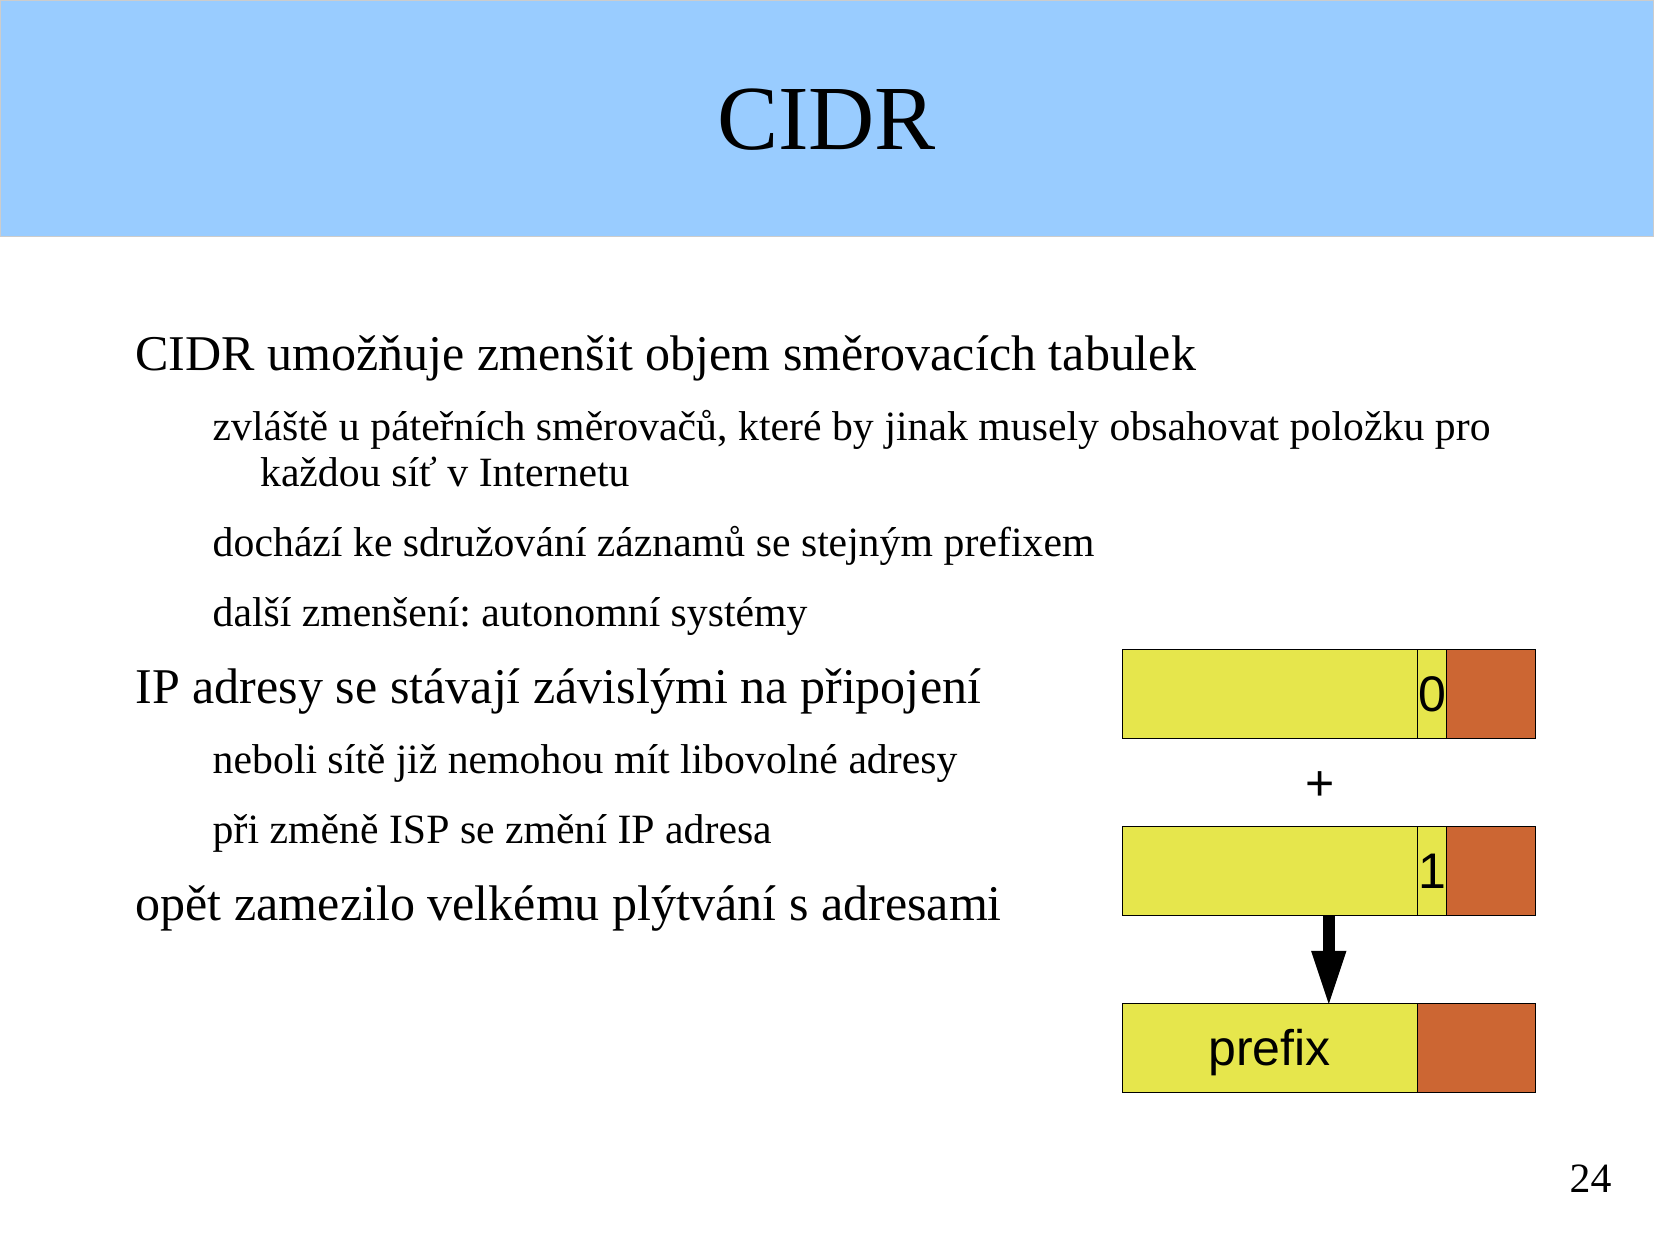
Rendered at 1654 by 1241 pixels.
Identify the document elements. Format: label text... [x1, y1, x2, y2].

text_box [1447, 827, 1535, 915]
title CIDR [0, 0, 1654, 237]
text_box [1122, 649, 1418, 739]
text_box prefix [1123, 1004, 1418, 1092]
text_box [1123, 827, 1417, 915]
text_box 1 [1417, 826, 1447, 916]
list CIDR umožňuje zmenšit objem směrovacích tabulek zvláště u páteřních směrovačů, které by jinak musely obsahovat položku pro každou síť v Internetu dochází ke sdružování záznamů se stejným prefixem další zmenšení: autonomní systémy IP adresy se stávají závislými na připojení neboli sítě již nemohou mít libovolné adresy při změně ISP se změní IP adresa opět zamezilo velkému plýtvání s adresami [118, 325, 1562, 1102]
text_box [1418, 1004, 1535, 1092]
text_box + [1305, 738, 1335, 827]
text_box 0 [1418, 650, 1447, 738]
text_box [1447, 650, 1535, 738]
